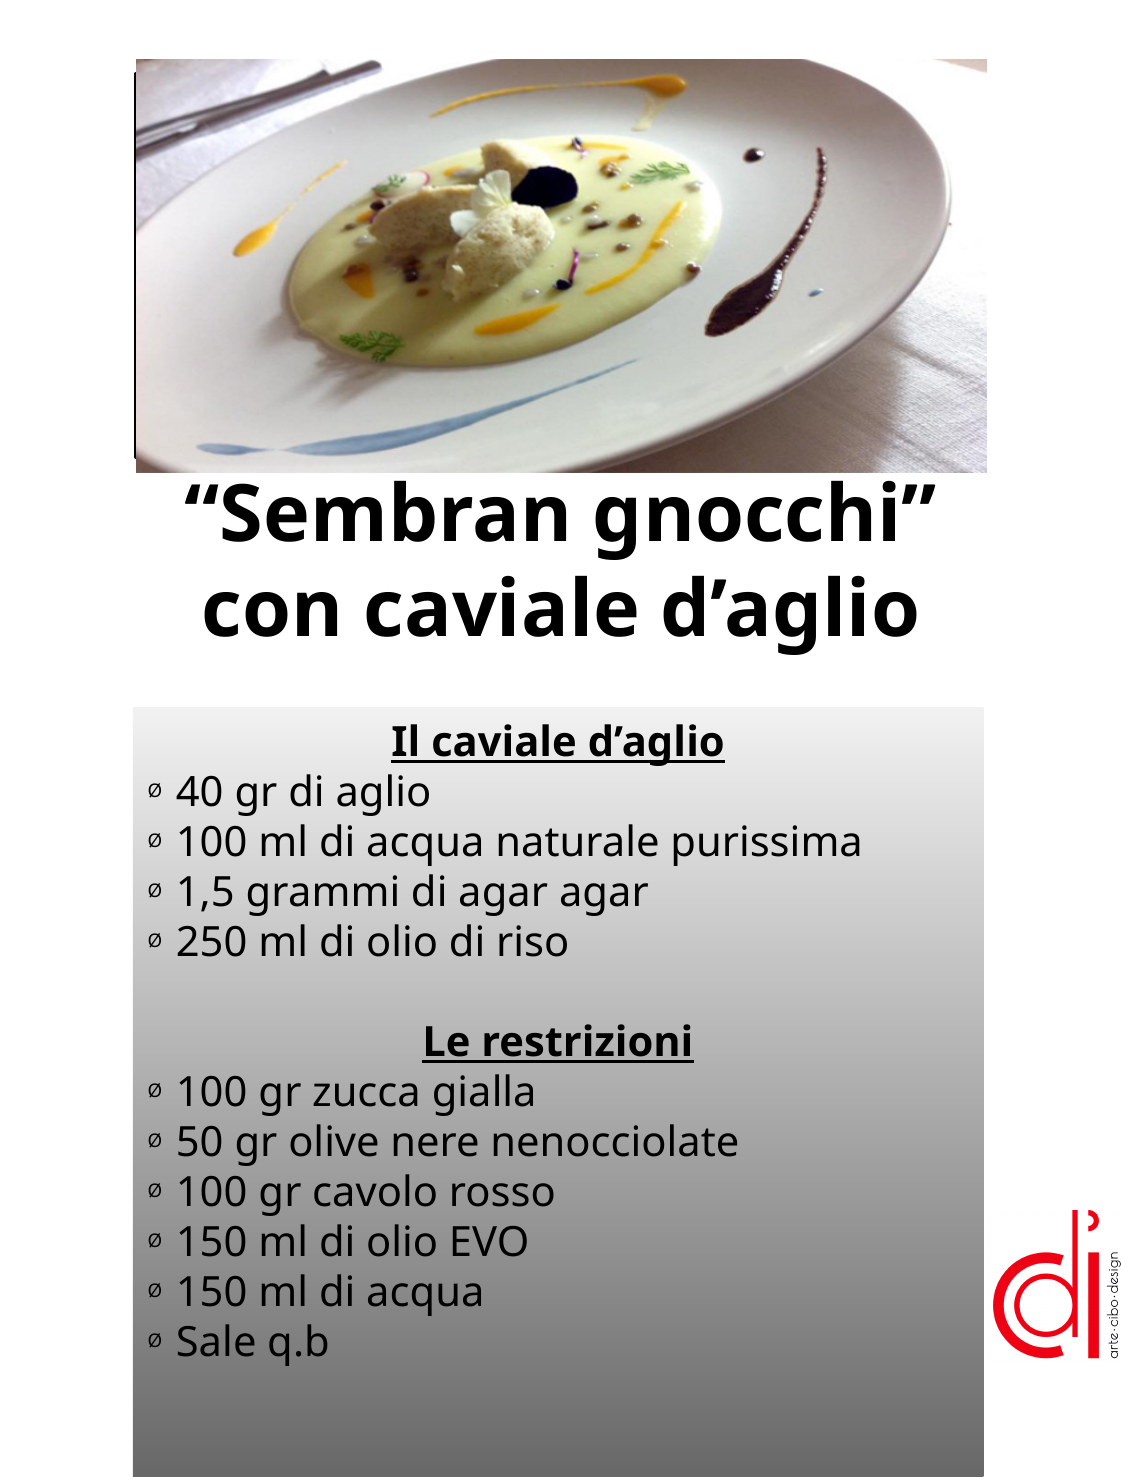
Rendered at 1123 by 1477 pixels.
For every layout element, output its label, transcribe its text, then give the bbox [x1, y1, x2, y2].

picture [988, 1210, 1123, 1362]
title “Sembran gnocchi” con caviale d’aglio [135, 459, 987, 628]
picture [136, 59, 987, 473]
subtitle Il caviale d’aglio 40 gr di aglio 100 ml di acqua naturale purissima 1,5 grammi di agar agar 250 ml di olio di riso Le restrizioni 100 gr zucca gialla 50 gr olive nere nenocciolate 100 gr cavolo rosso 150 ml di olio EVO 150 ml di acqua Sale q.b [132, 707, 984, 1477]
